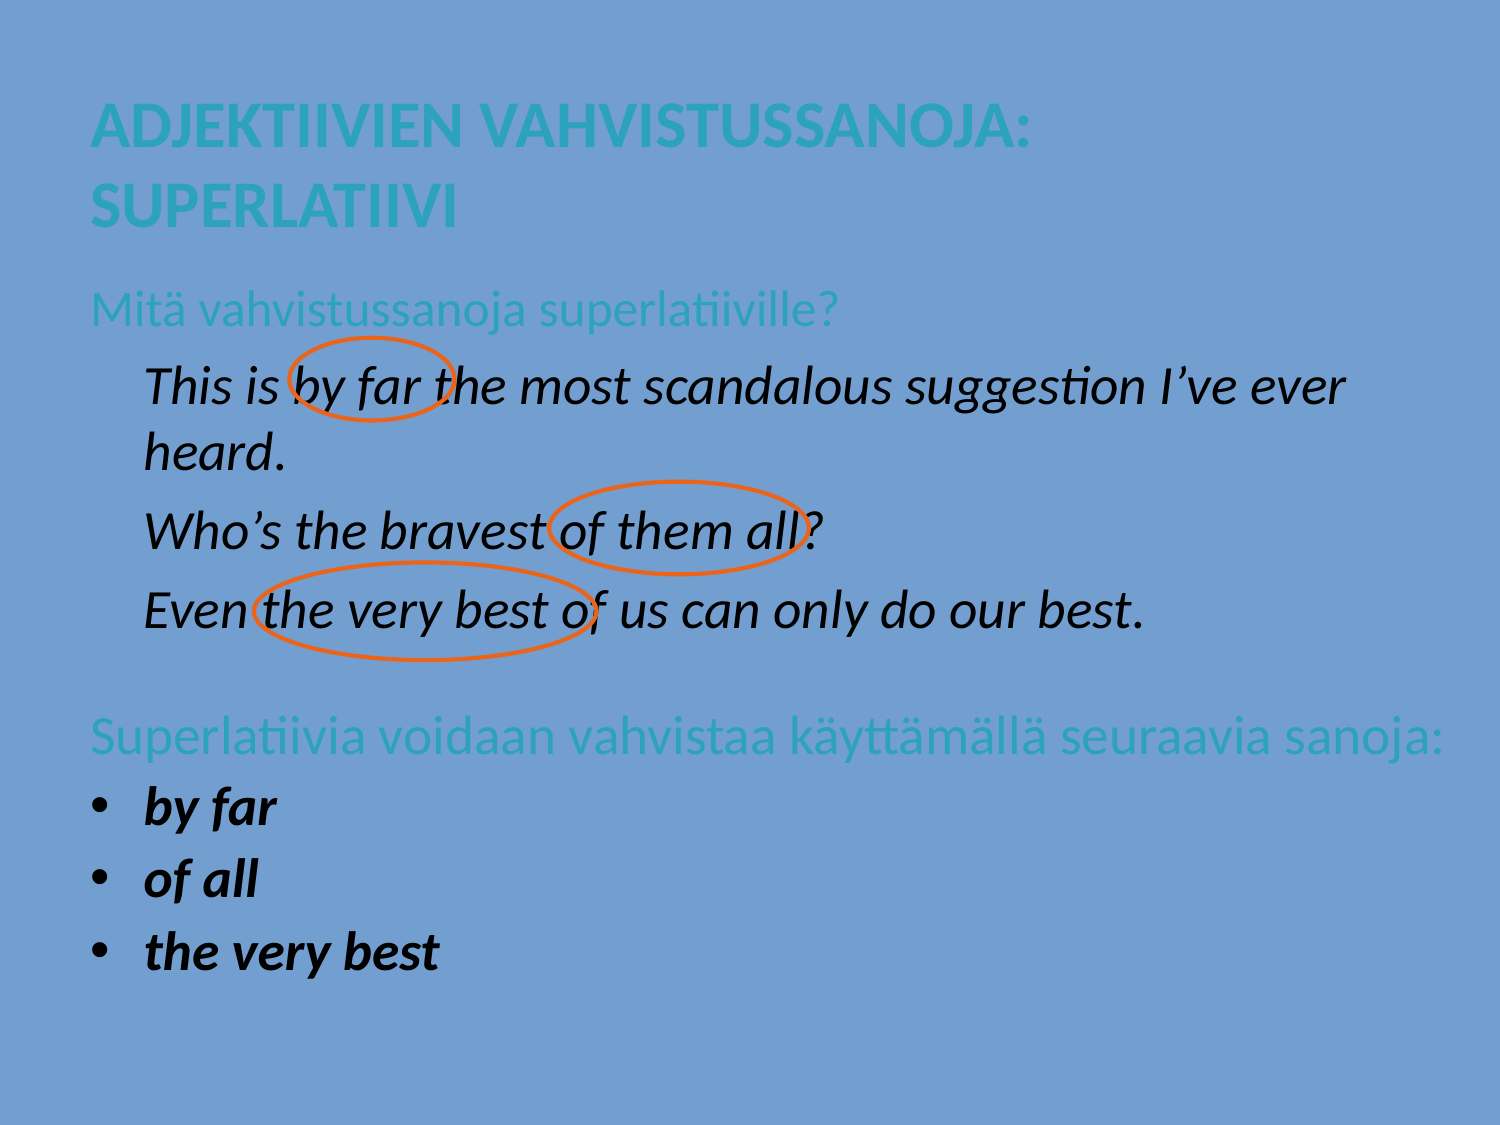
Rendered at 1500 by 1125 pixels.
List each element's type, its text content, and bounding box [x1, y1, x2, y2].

title ADJEKTIIVIEN VAHVISTUSSANOJA: SUPERLATIIVI [75, 66, 1317, 256]
list Mitä vahvistussanoja superlatiiville? This is by far the most scandalous suggestion I’ve ever heard. Who’s the bravest of them all? Even the very best of us can only do our best. Superlatiivia voidaan vahvistaa käyttämällä seuraavia sanoja: by far of all the very best [75, 267, 1471, 1024]
